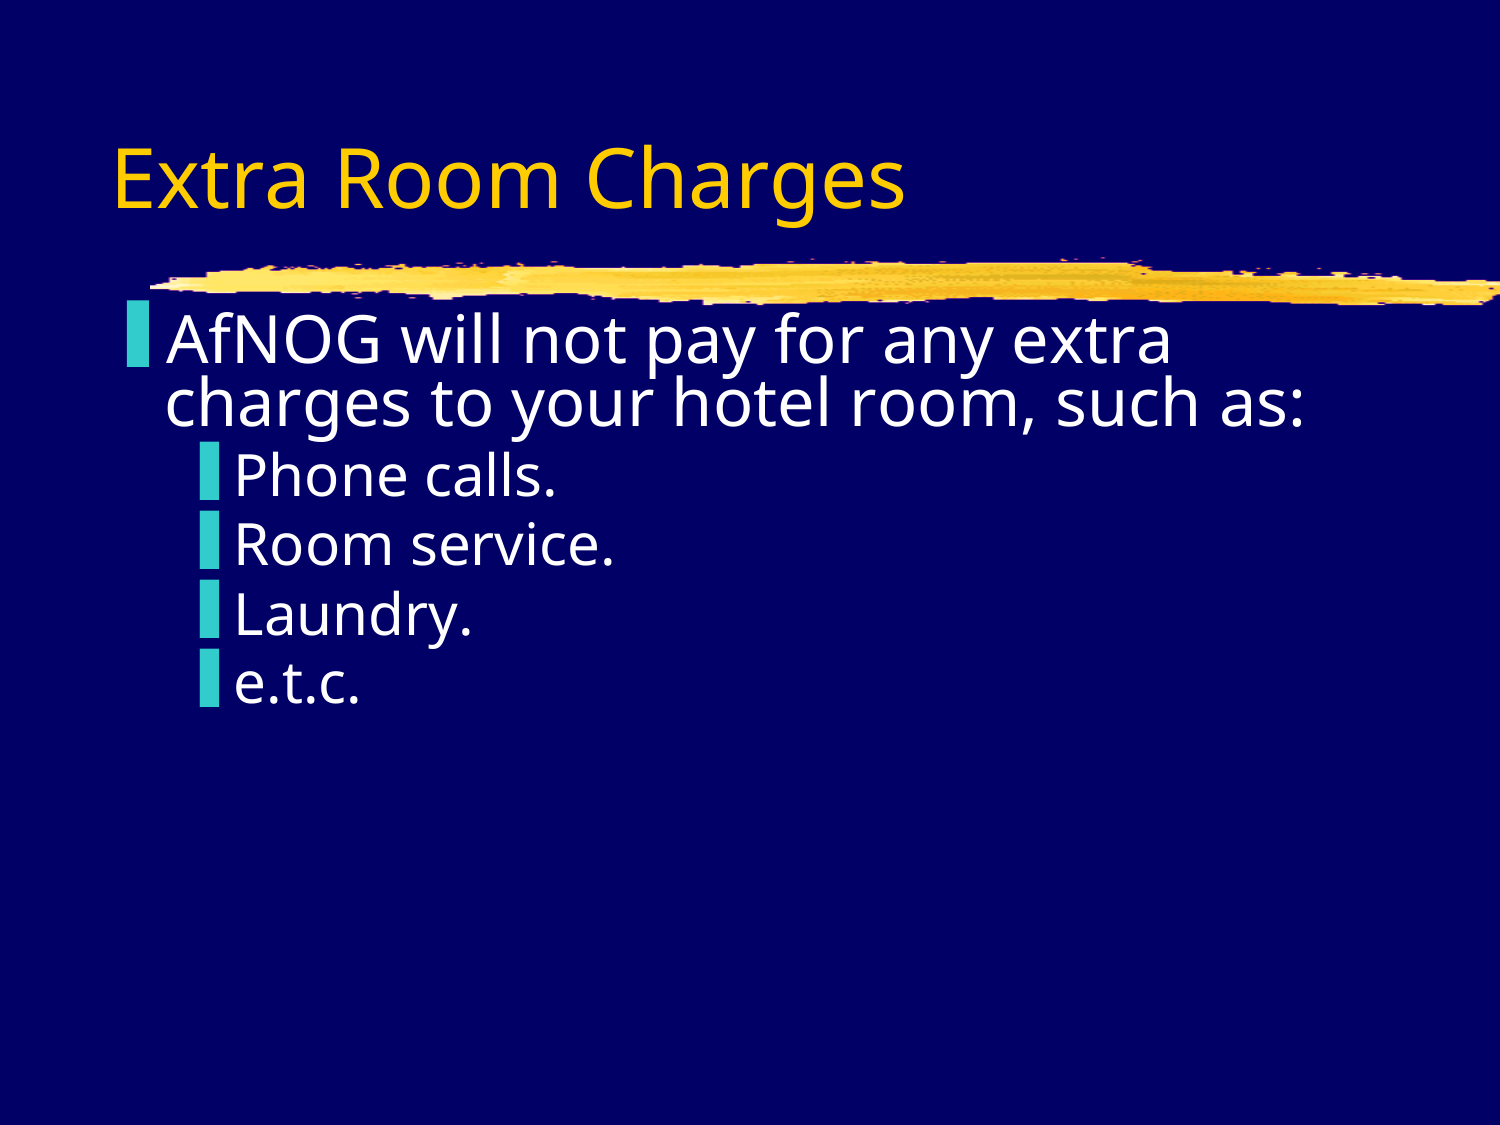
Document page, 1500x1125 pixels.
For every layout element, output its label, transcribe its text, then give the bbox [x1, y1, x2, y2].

list AfNOG will not pay for any extra charges to your hotel room, such as: Phone calls. Room service. Laundry. e.t.c. [110, 312, 1391, 1118]
title Extra Room Charges [110, 78, 1391, 297]
picture [150, 252, 1500, 316]
